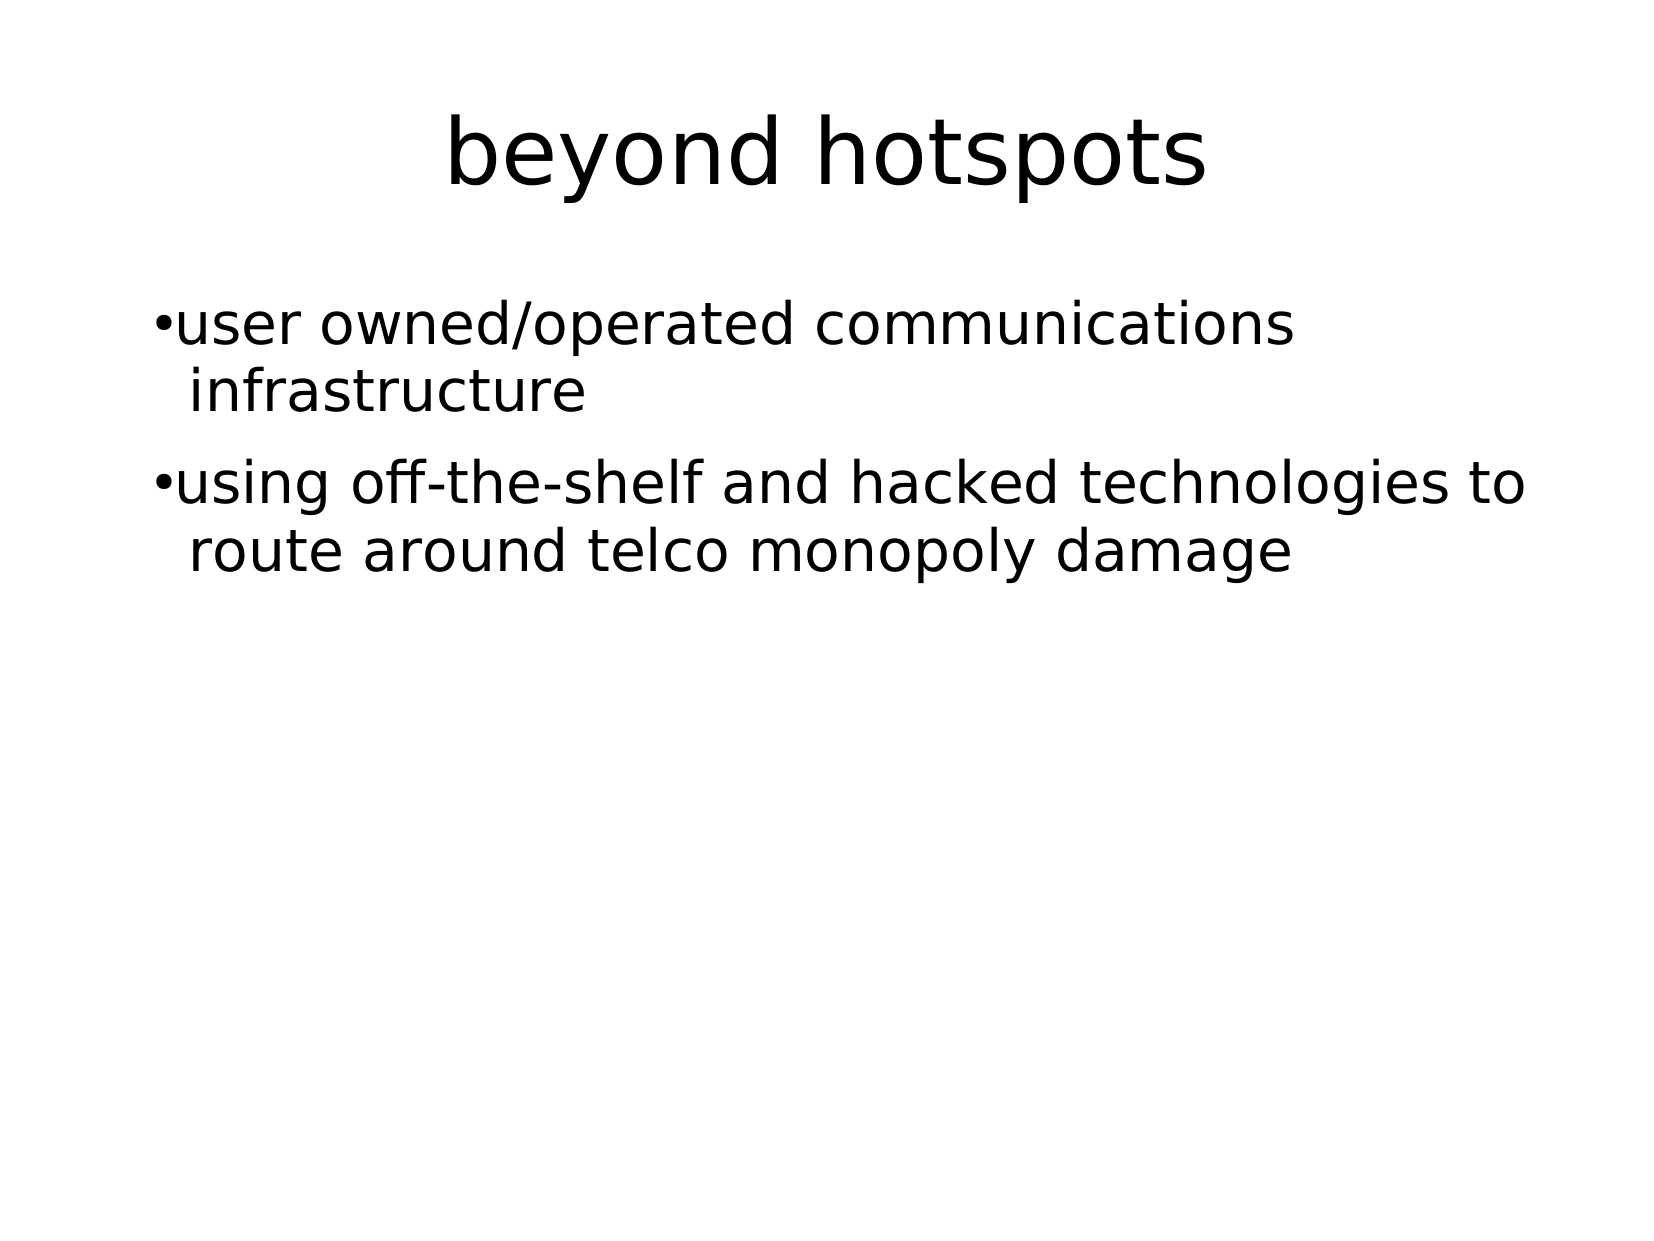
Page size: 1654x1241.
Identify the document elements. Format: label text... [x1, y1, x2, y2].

list user owned/operated communications infrastructure using off-the-shelf and hacked technologies to route around telco monopoly damage [82, 290, 1571, 1109]
title beyond hotspots [82, 49, 1571, 257]
